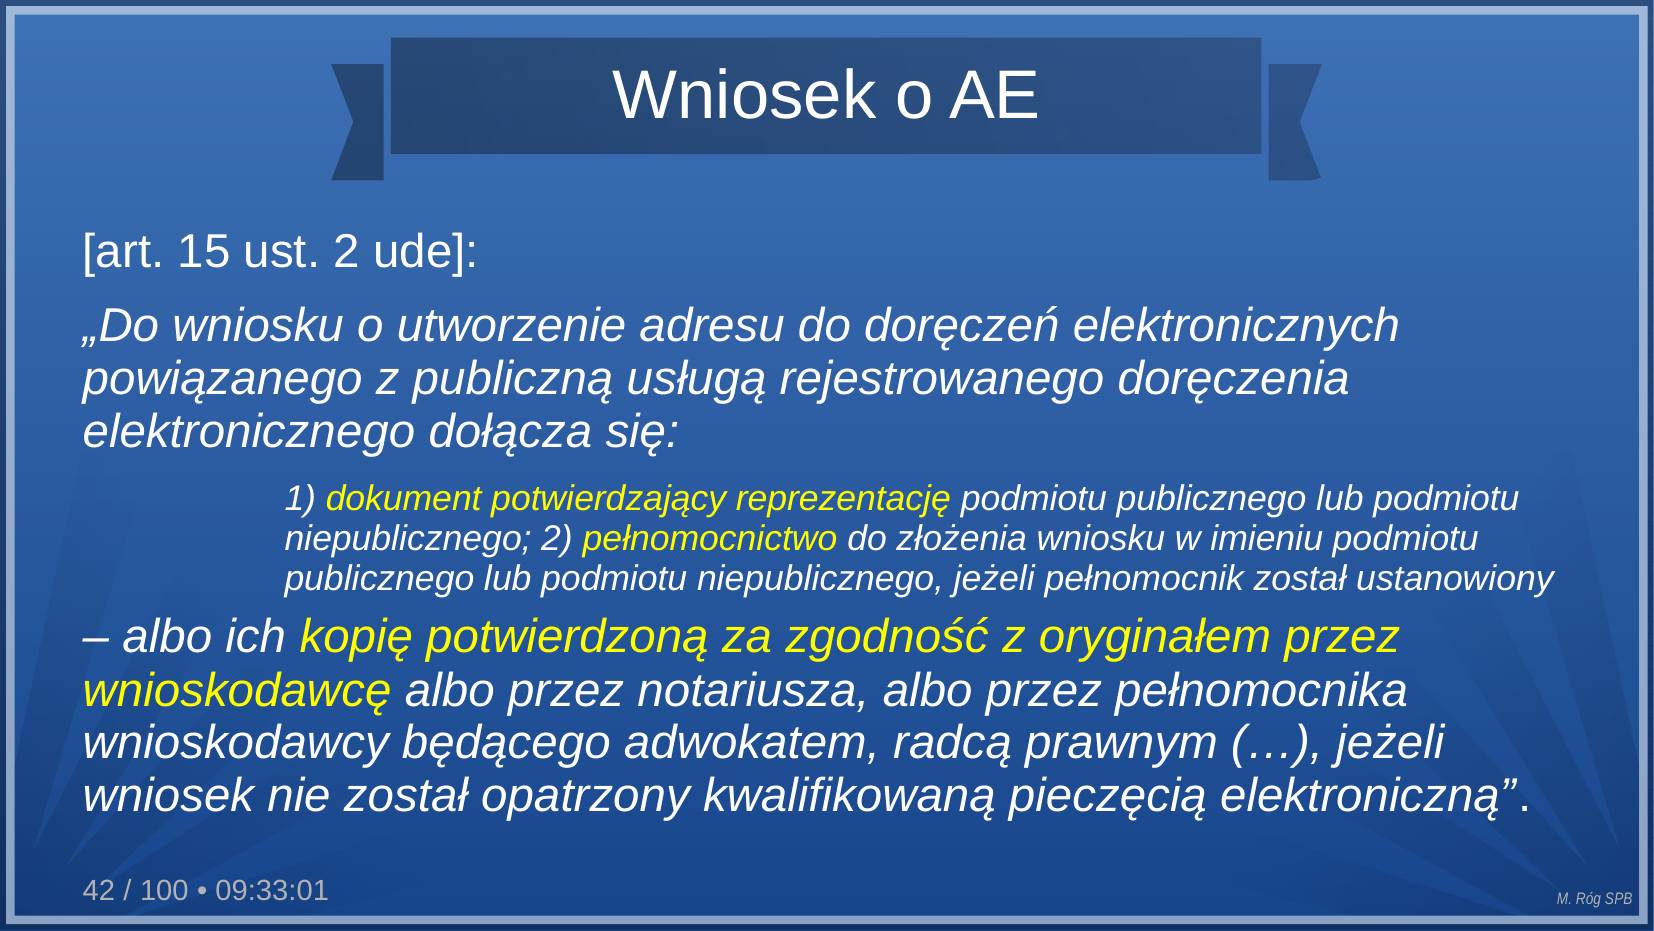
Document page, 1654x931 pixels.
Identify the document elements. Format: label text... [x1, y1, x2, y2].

title Wniosek o AE [389, 35, 1264, 154]
list [art. 15 ust. 2 ude]: „Do wniosku o utworzenie adresu do doręczeń elektronicznych powiązanego z publiczną usługą rejestrowanego doręczenia elektronicznego dołącza się: 1) dokument potwierdzający reprezentację podmiotu publicznego lub podmiotu niepublicznego; 2) pełnomocnictwo do złożenia wniosku w imieniu podmiotu publicznego lub podmiotu niepublicznego, jeżeli pełnomocnik został ustanowiony – albo ich kopię potwierdzoną za zgodność z oryginałem przez wnioskodawcę albo przez notariusza, albo przez pełnomocnika wnioskodawcy będącego adwokatem, radcą prawnym (…), jeżeli wniosek nie został opatrzony kwalifikowaną pieczęcią elektroniczną”. [82, 224, 1571, 848]
